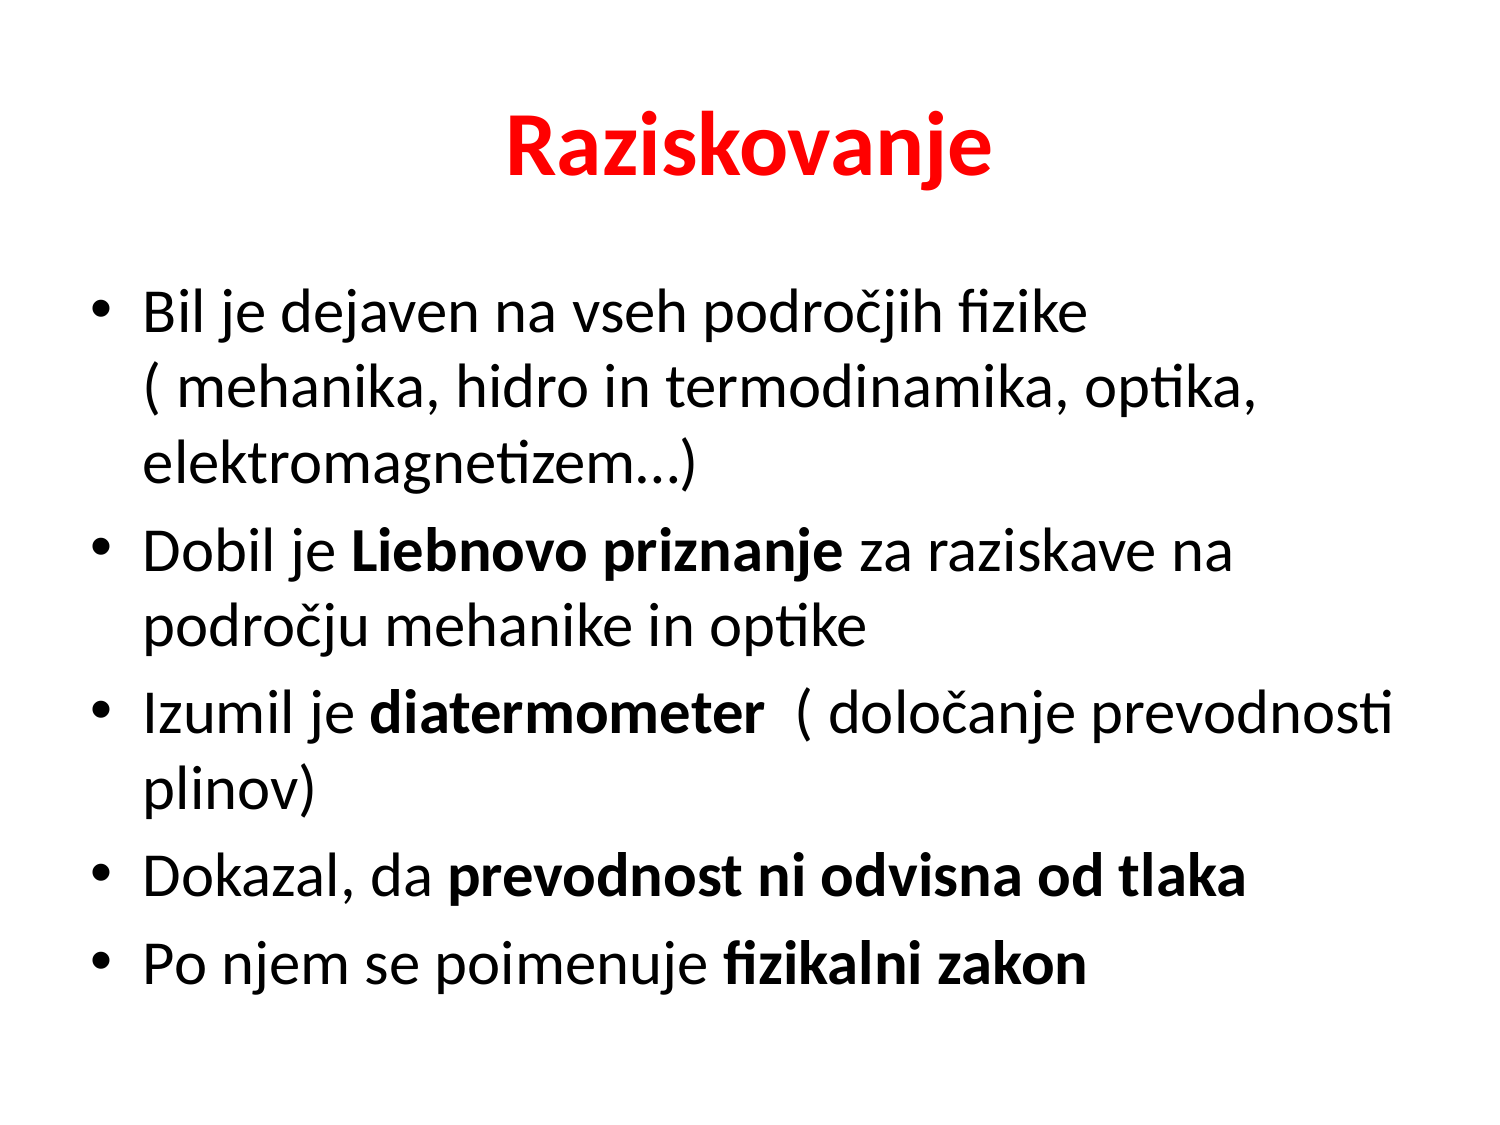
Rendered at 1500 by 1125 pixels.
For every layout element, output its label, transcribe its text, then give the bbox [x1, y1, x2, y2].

title Raziskovanje [75, 45, 1425, 233]
list Bil je dejaven na vseh področjih fizike ( mehanika, hidro in termodinamika, optika, elektromagnetizem…) Dobil je Liebnovo priznanje za raziskave na področju mehanike in optike Izumil je diatermometer ( določanje prevodnosti plinov) Dokazal, da prevodnost ni odvisna od tlaka Po njem se poimenuje fizikalni zakon [75, 262, 1425, 1005]
